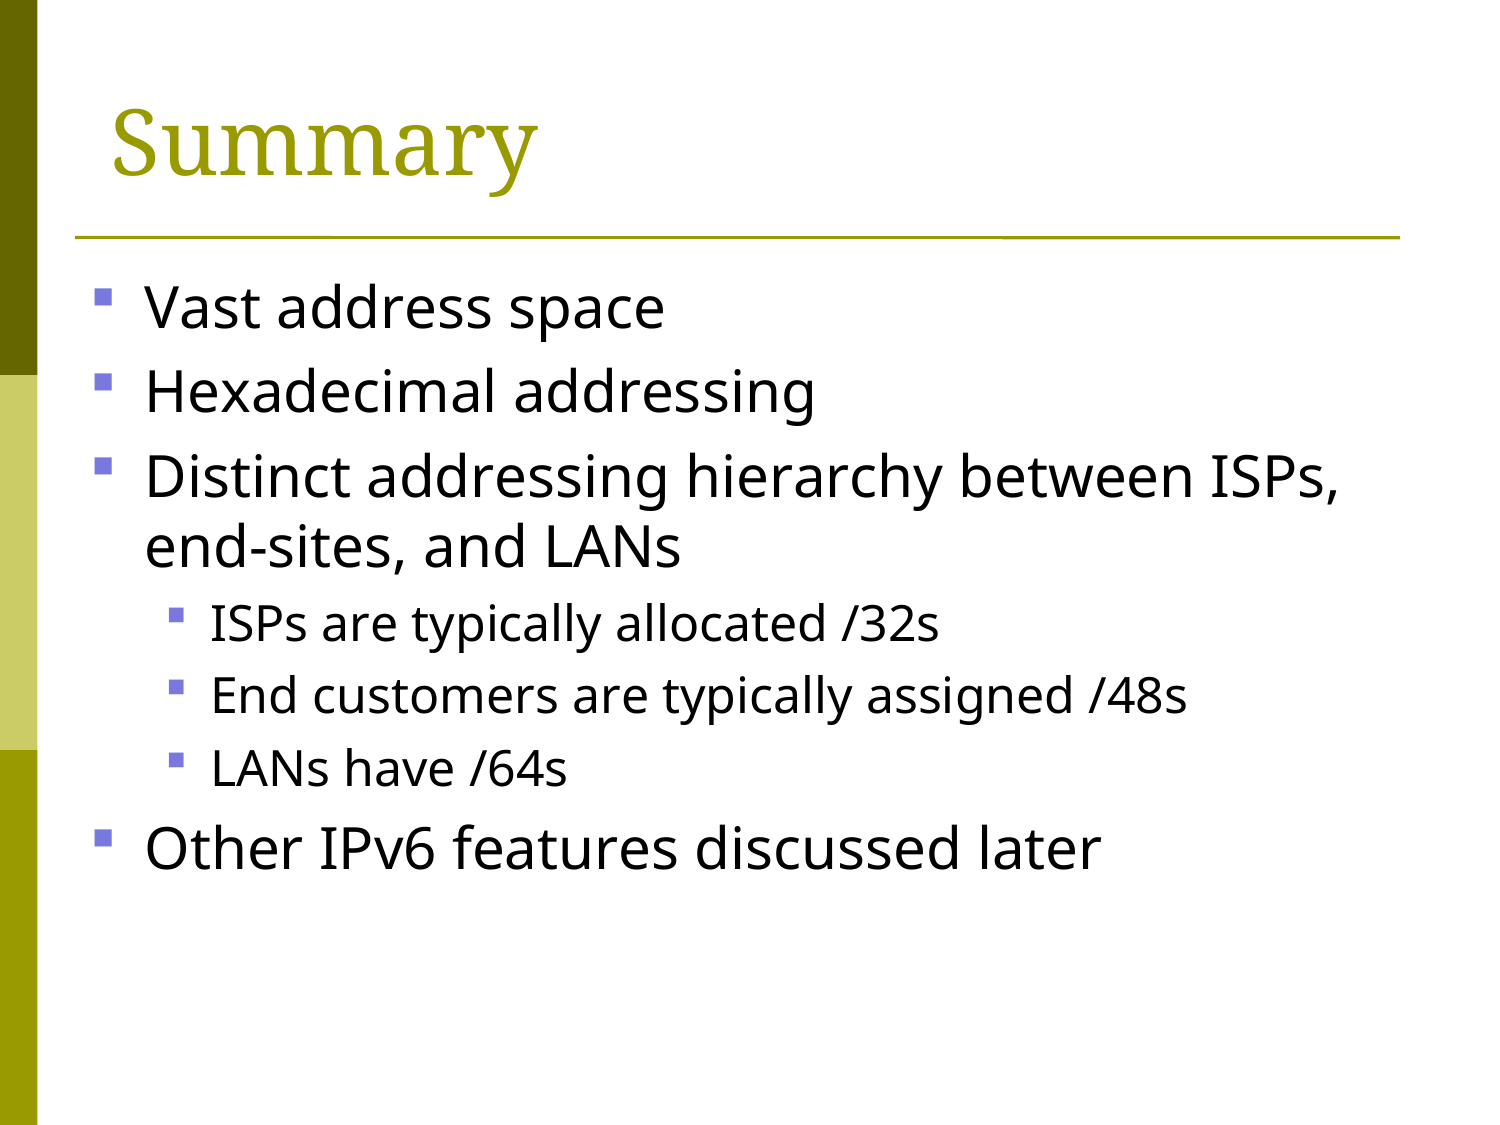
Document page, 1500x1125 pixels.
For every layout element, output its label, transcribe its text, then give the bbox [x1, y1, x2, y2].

text_box Summary [75, 45, 1426, 233]
text_box Vast address space Hexadecimal addressing Distinct addressing hierarchy between ISPs, end-sites, and LANs ISPs are typically allocated /32s End customers are typically assigned /48s LANs have /64s Other IPv6 features discussed later [75, 262, 1426, 1006]
